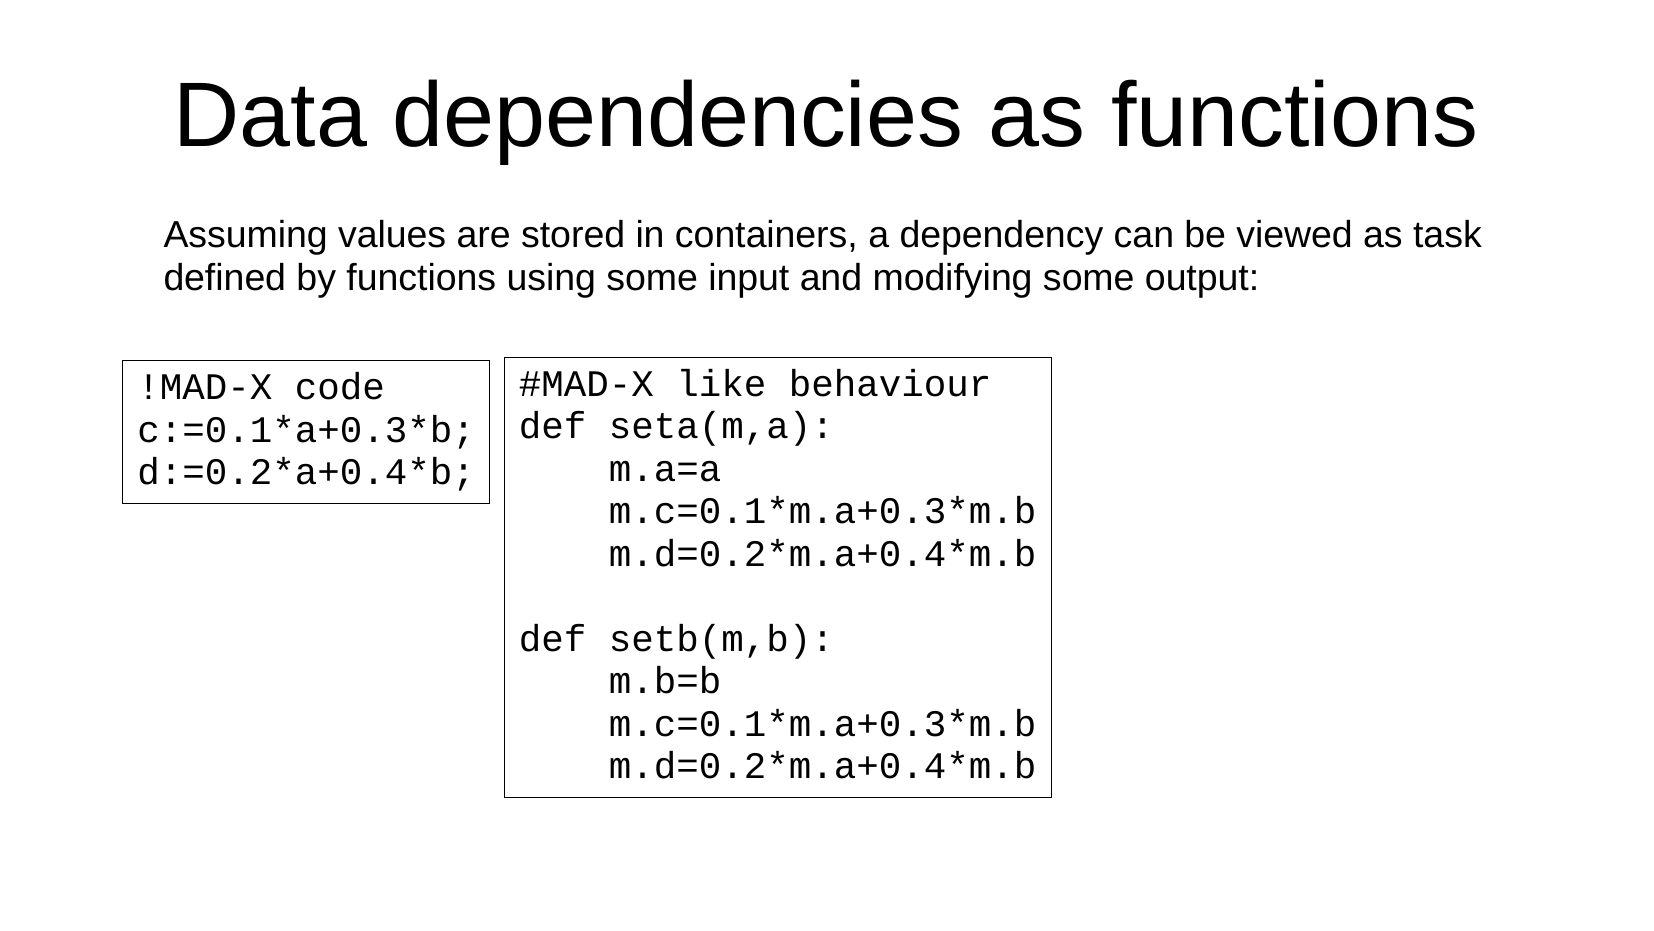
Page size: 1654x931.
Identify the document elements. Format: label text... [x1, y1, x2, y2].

text_box #MAD-X like behaviour def seta(m,a): m.a=a m.c=0.1*m.a+0.3*m.b m.d=0.2*m.a+0.4*m.b def setb(m,b): m.b=b m.c=0.1*m.a+0.3*m.b m.d=0.2*m.a+0.4*m.b [504, 390, 1052, 798]
title Data dependencies as functions [82, 37, 1571, 193]
text_box !MAD-X code c:=0.1*a+0.3*b; d:=0.2*a+0.4*b; [122, 360, 490, 504]
text_box Assuming values are stored in containers, a dependency can be viewed as task defined by functions using some input and modifying some output: [148, 206, 1528, 390]
